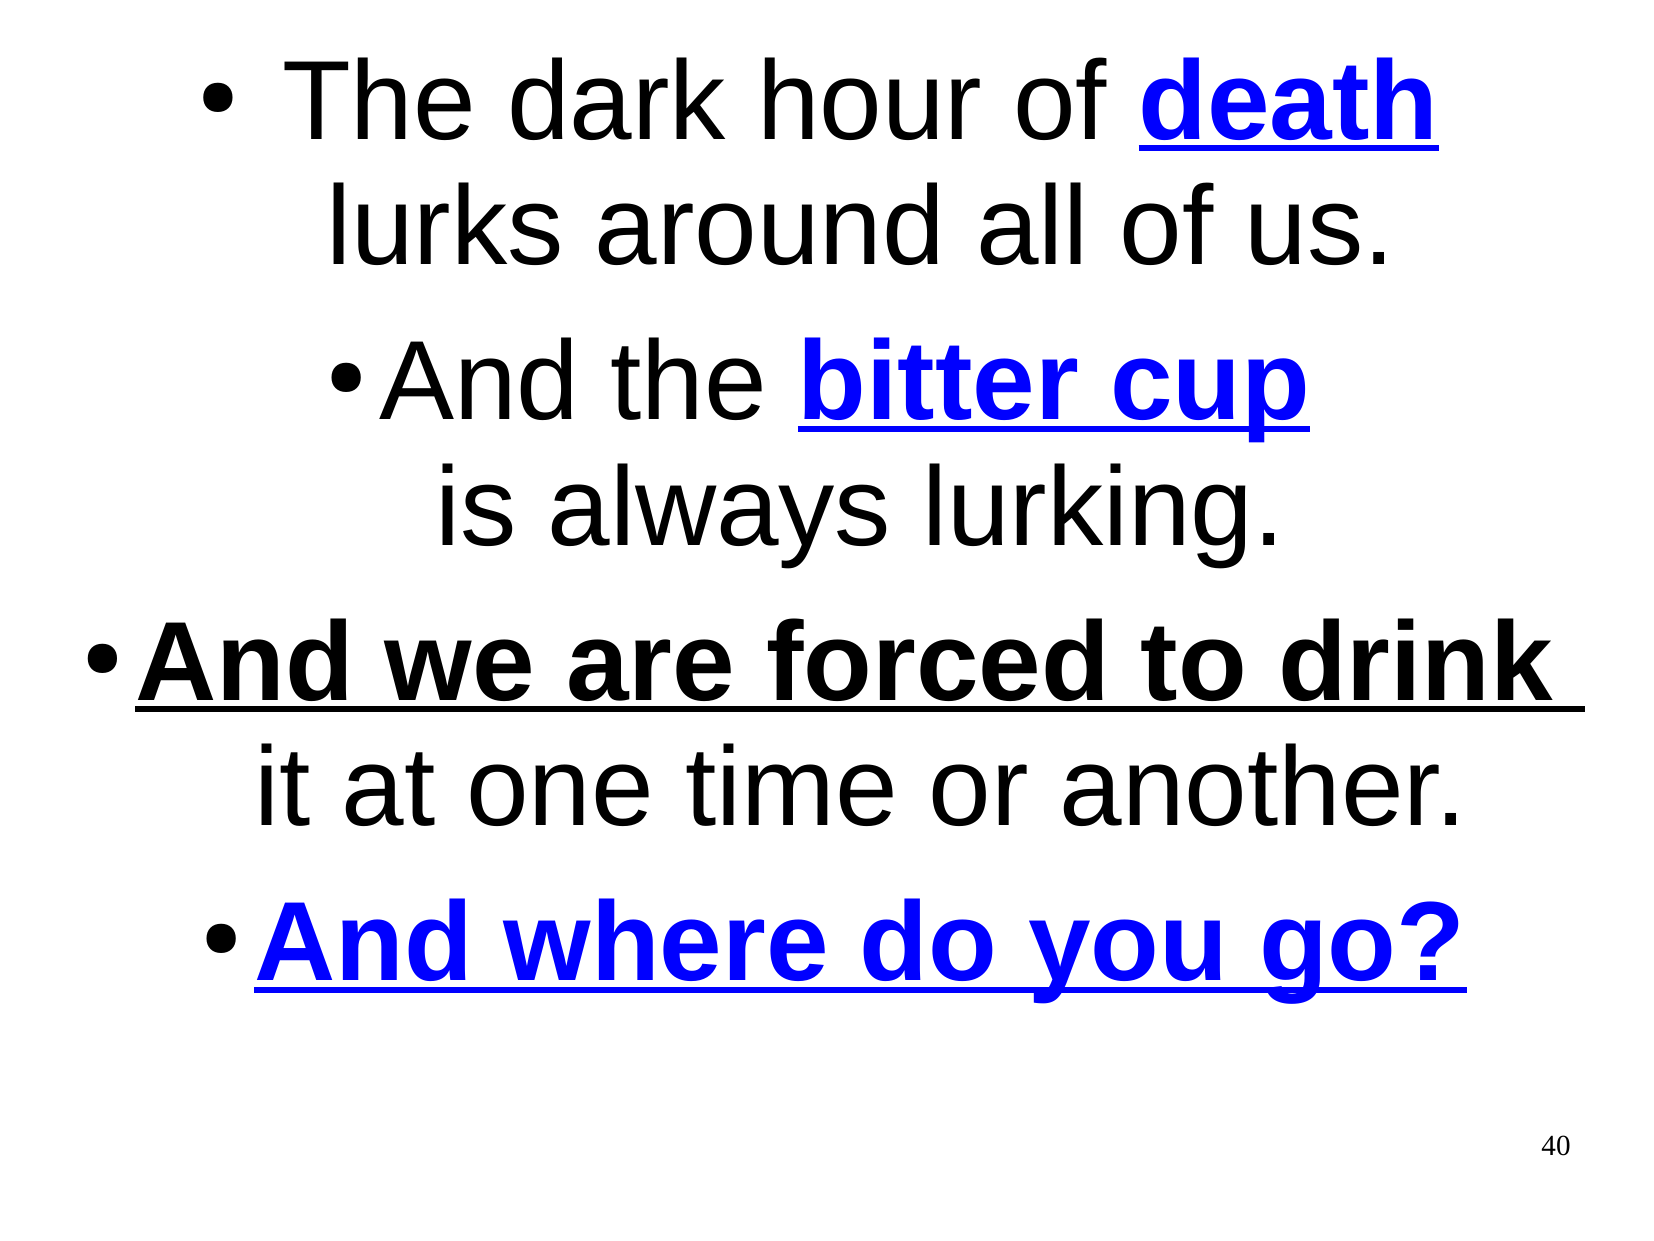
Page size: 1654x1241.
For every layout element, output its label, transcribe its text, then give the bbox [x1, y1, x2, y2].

list The dark hour of death lurks around all of us. And the bitter cup is always lurking. And we are forced to drink it at one time or another. And where do you go? [37, 37, 1613, 1238]
